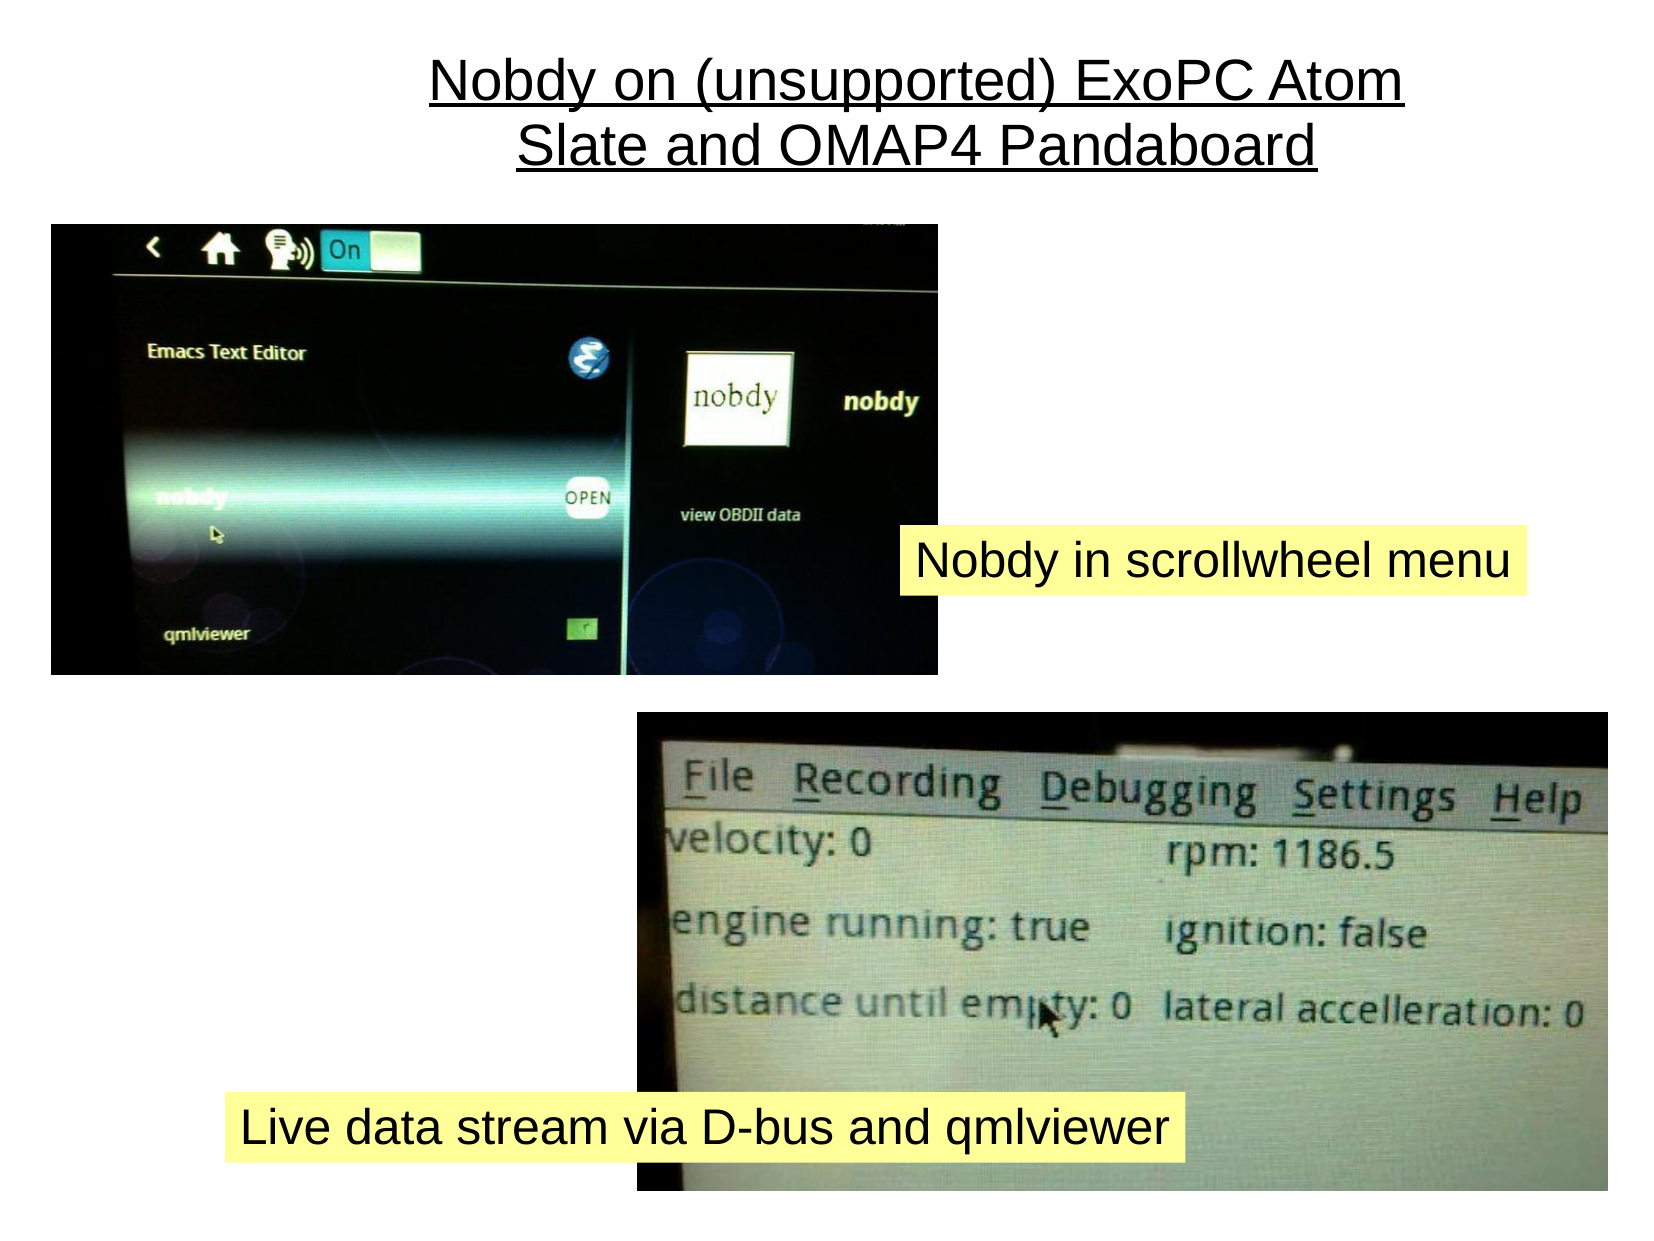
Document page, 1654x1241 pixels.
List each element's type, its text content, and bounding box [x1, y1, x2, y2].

picture [51, 224, 938, 676]
title Nobdy on (unsupported) ExoPC Atom Slate and OMAP4 Pandaboard [408, 37, 1426, 188]
text_box Nobdy in scrollwheel menu [900, 525, 1528, 596]
text_box Live data stream via D-bus and qmlviewer [225, 1091, 1186, 1163]
picture [637, 712, 1608, 1191]
